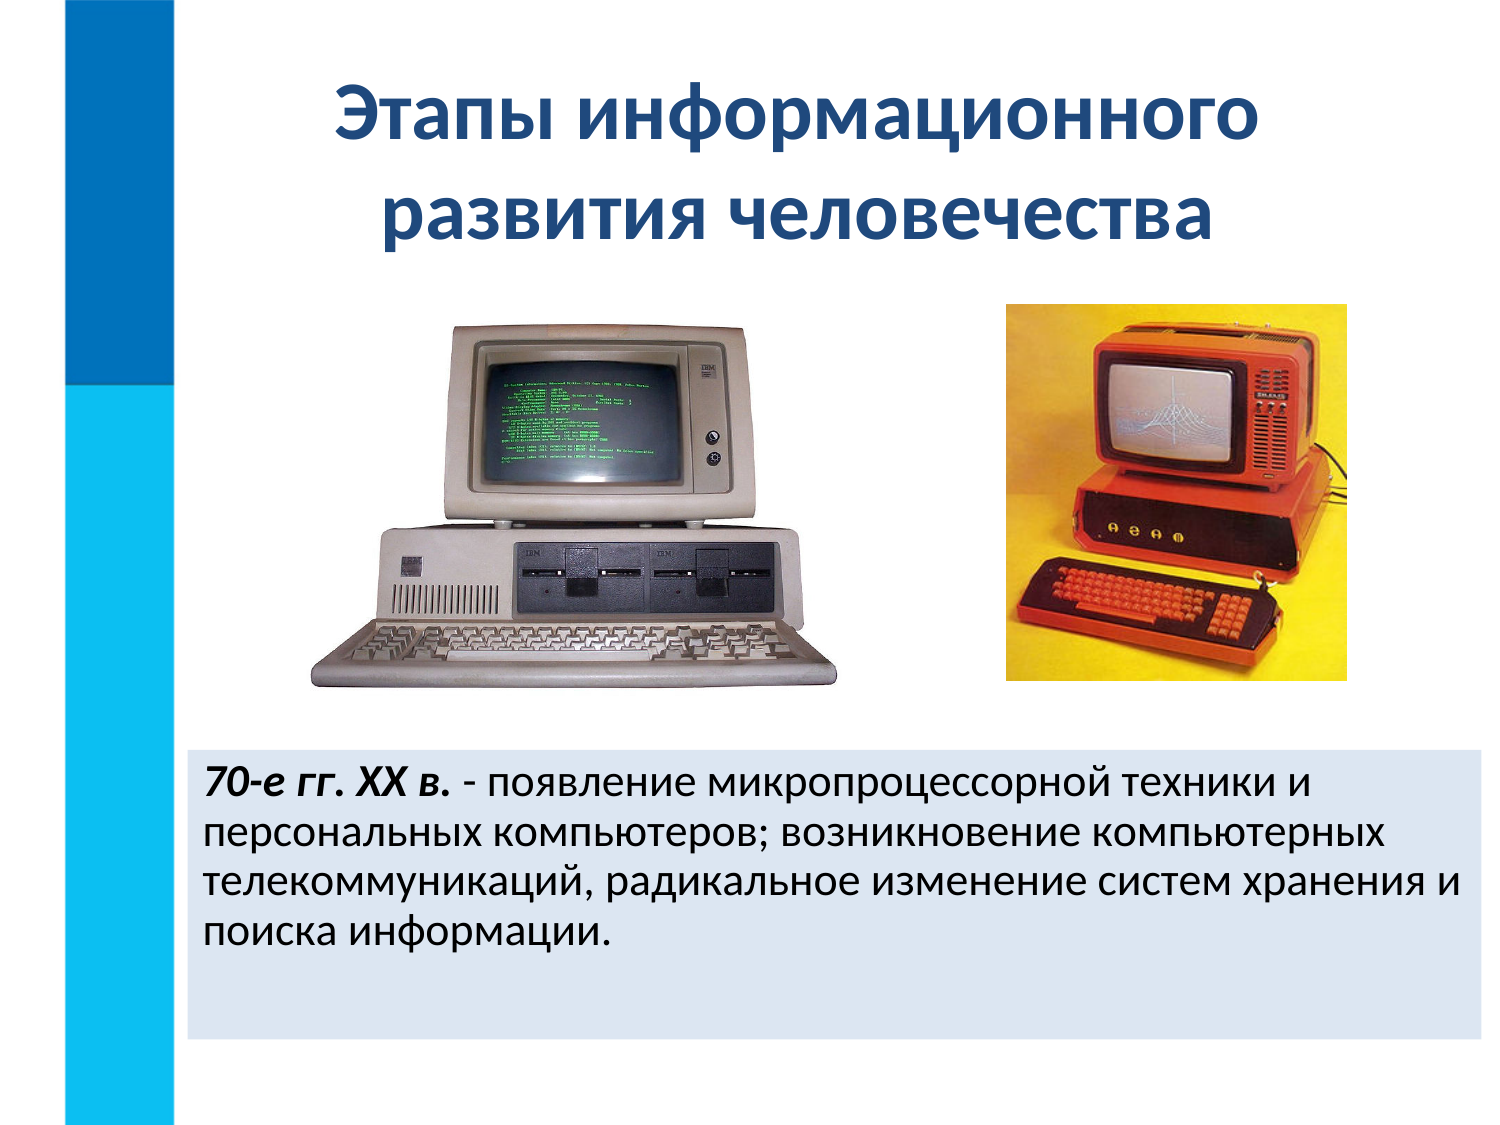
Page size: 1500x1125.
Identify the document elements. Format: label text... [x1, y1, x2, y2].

text_box Этапы информационного развития человечества [171, 31, 1426, 282]
text_box 70-е гг. XX в. - появление микропроцессорной техники и персональных компьютеров; возникновение компьютерных телекоммуникаций, радикальное изменение систем хранения и поиска информации. [187, 749, 1482, 1040]
picture [0, 0, 1500, 1125]
